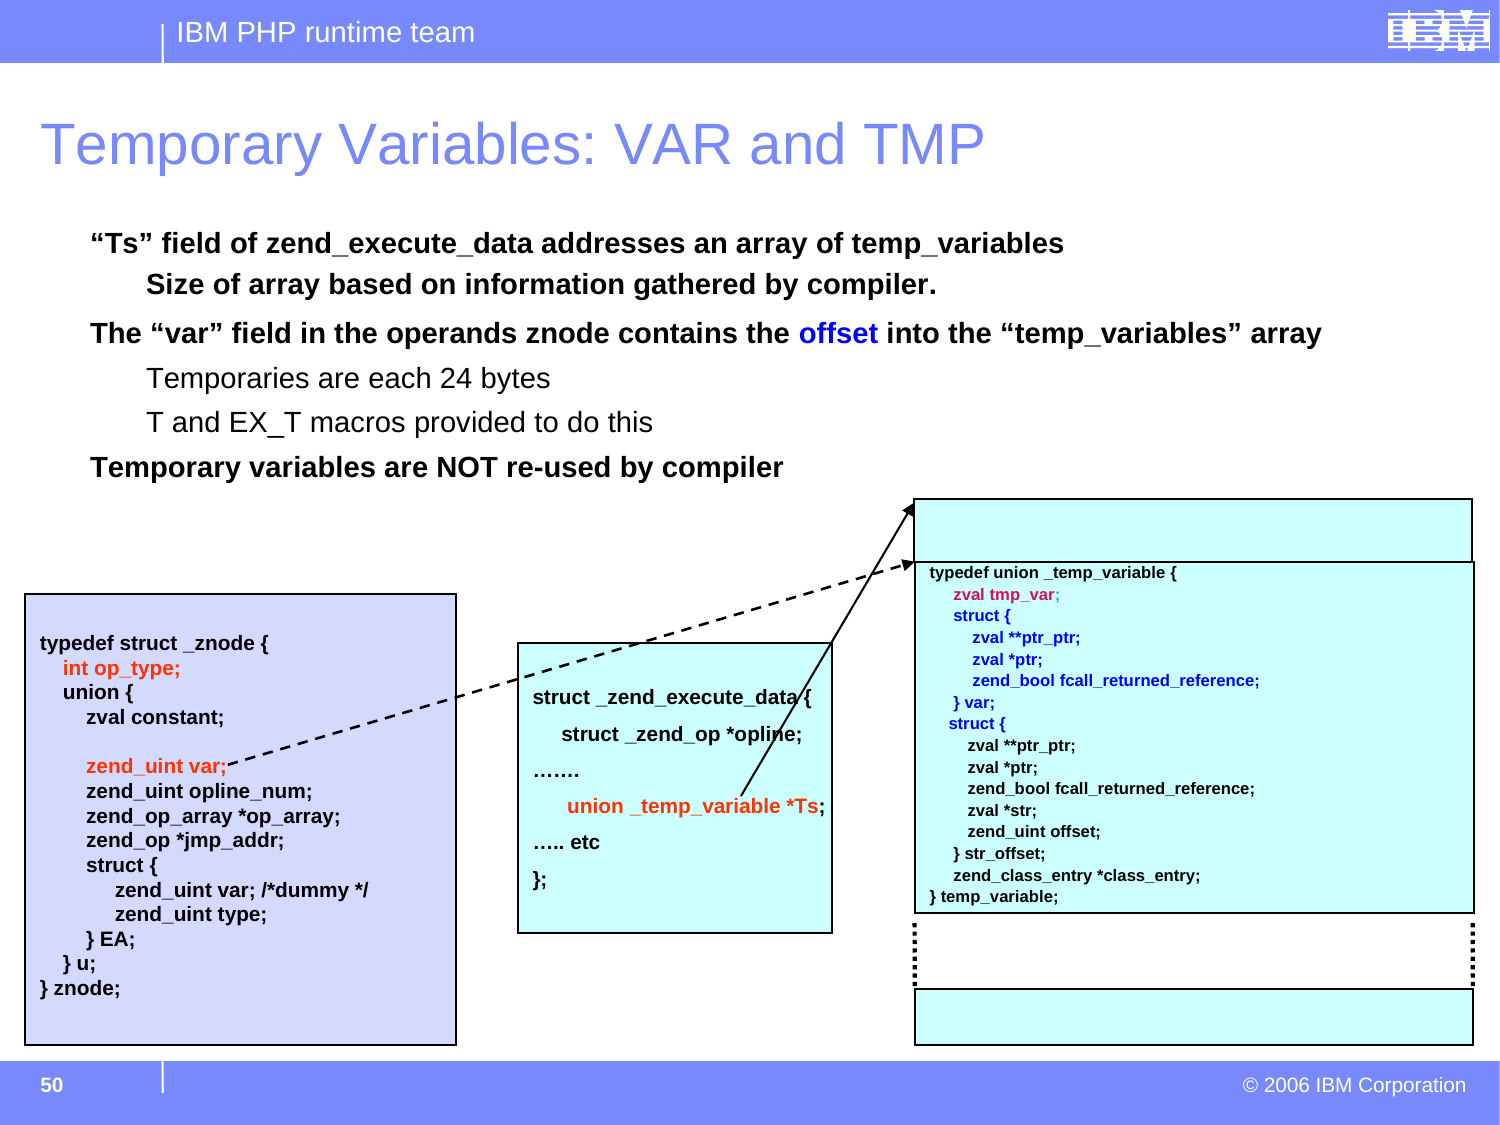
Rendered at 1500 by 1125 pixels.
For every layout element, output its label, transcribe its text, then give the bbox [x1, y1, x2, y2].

title Temporary Variables: VAR and TMP [25, 82, 1449, 184]
text_box struct _zend_execute_data { struct _zend_op *opline; ……. union _temp_variable *Ts; ….. etc }; [517, 643, 833, 934]
text_box [1378, 498, 1473, 562]
list “Ts” field of zend_execute_data addresses an array of temp_variables Size of array based on information gathered by compiler. The “var” field in the operands znode contains the offset into the “temp_variables” array Temporaries are each 24 bytes T and EX_T macros provided to do this Temporary variables are NOT re-used by compiler [75, 224, 1378, 601]
text_box [914, 989, 1473, 1045]
text_box typedef union _temp_variable { zval tmp_var; struct { zval **ptr_ptr; zval *ptr; zend_bool fcall_returned_reference; } var; struct { zval **ptr_ptr; zval *ptr; zend_bool fcall_returned_reference; zval *str; zend_uint offset; } str_offset; zend_class_entry *class_entry; } temp_variable; [914, 561, 1474, 913]
text_box typedef struct _znode { int op_type; union { zval constant; zend_uint var; zend_uint opline_num; zend_op_array *op_array; zend_op *jmp_addr; struct { zend_uint var; /*dummy */ zend_uint type; } EA; } u; } znode; [25, 594, 456, 1045]
